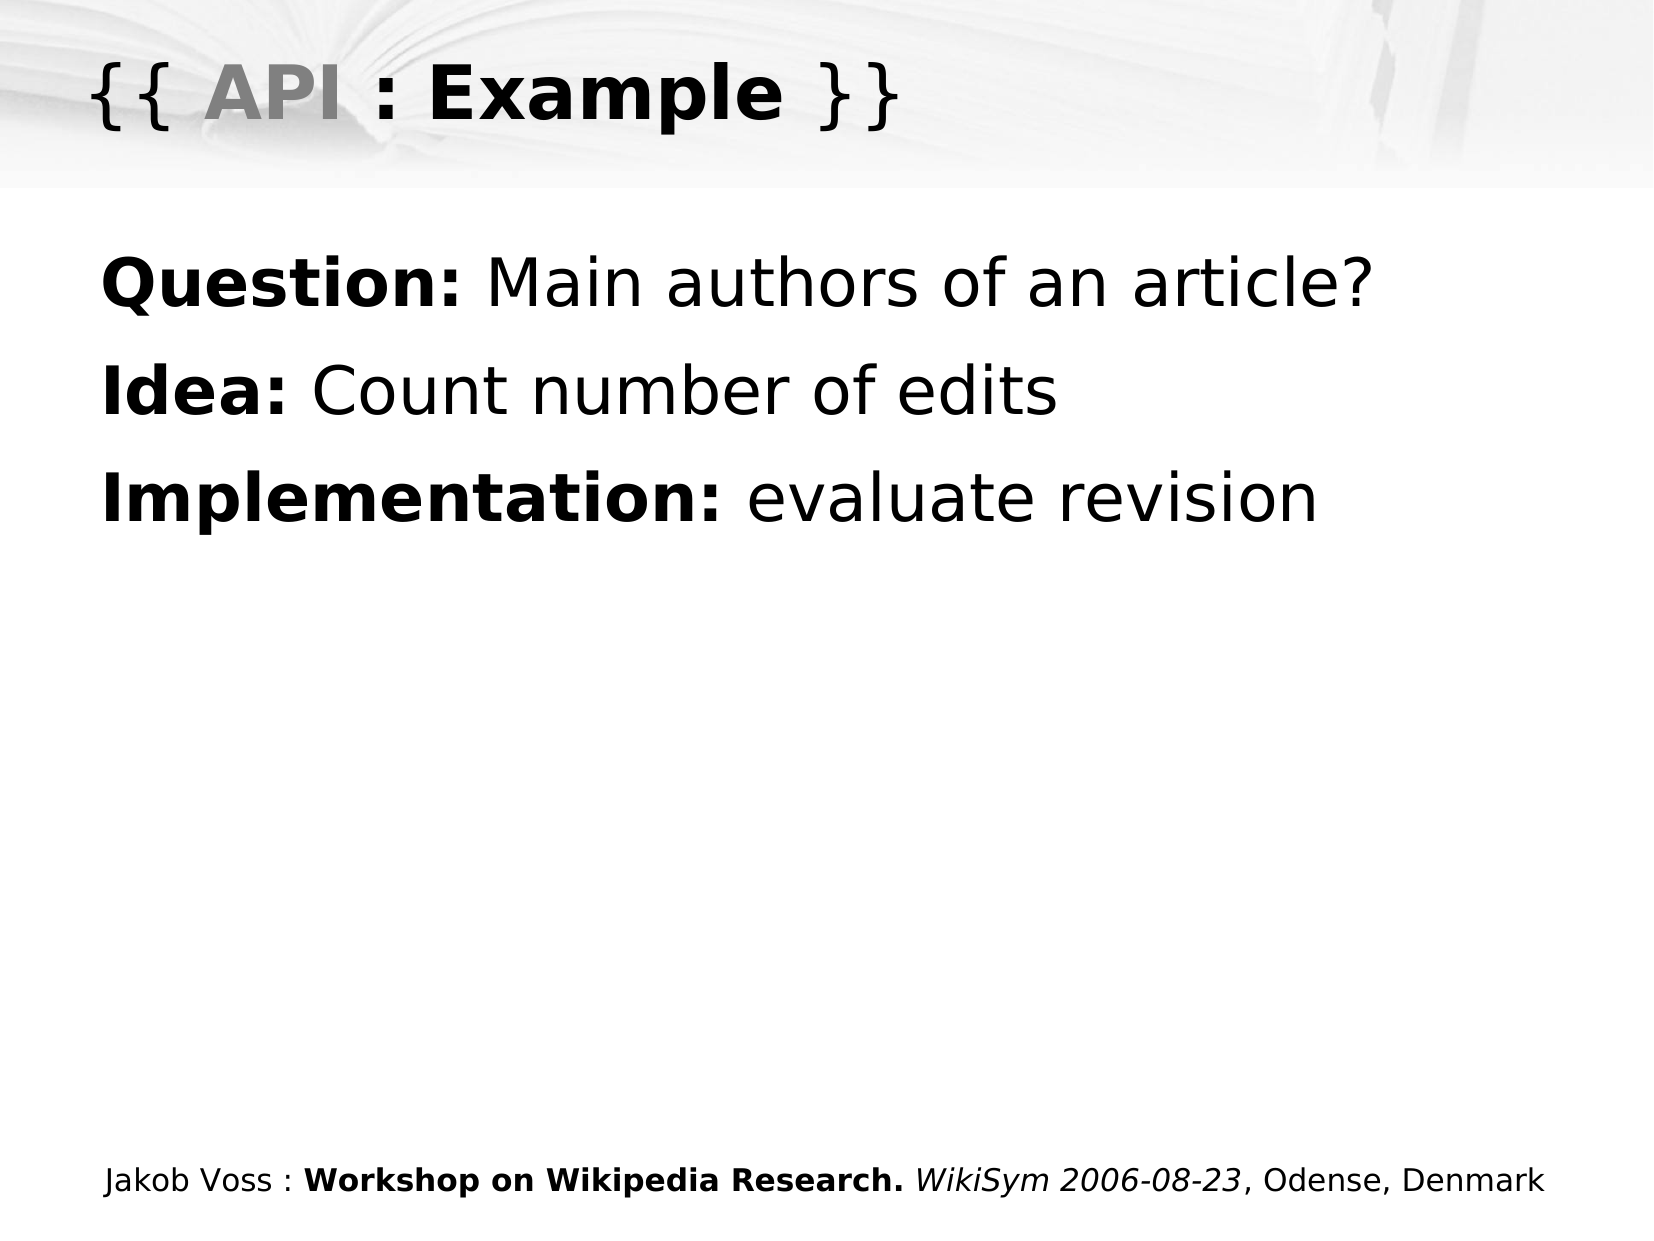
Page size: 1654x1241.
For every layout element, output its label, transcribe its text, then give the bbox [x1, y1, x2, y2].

picture [0, 0, 1654, 188]
list Question: Main authors of an article? Idea: Count number of edits Implementation: evaluate revision [82, 244, 1571, 1091]
title {{ API : Example }} [82, 37, 1571, 151]
